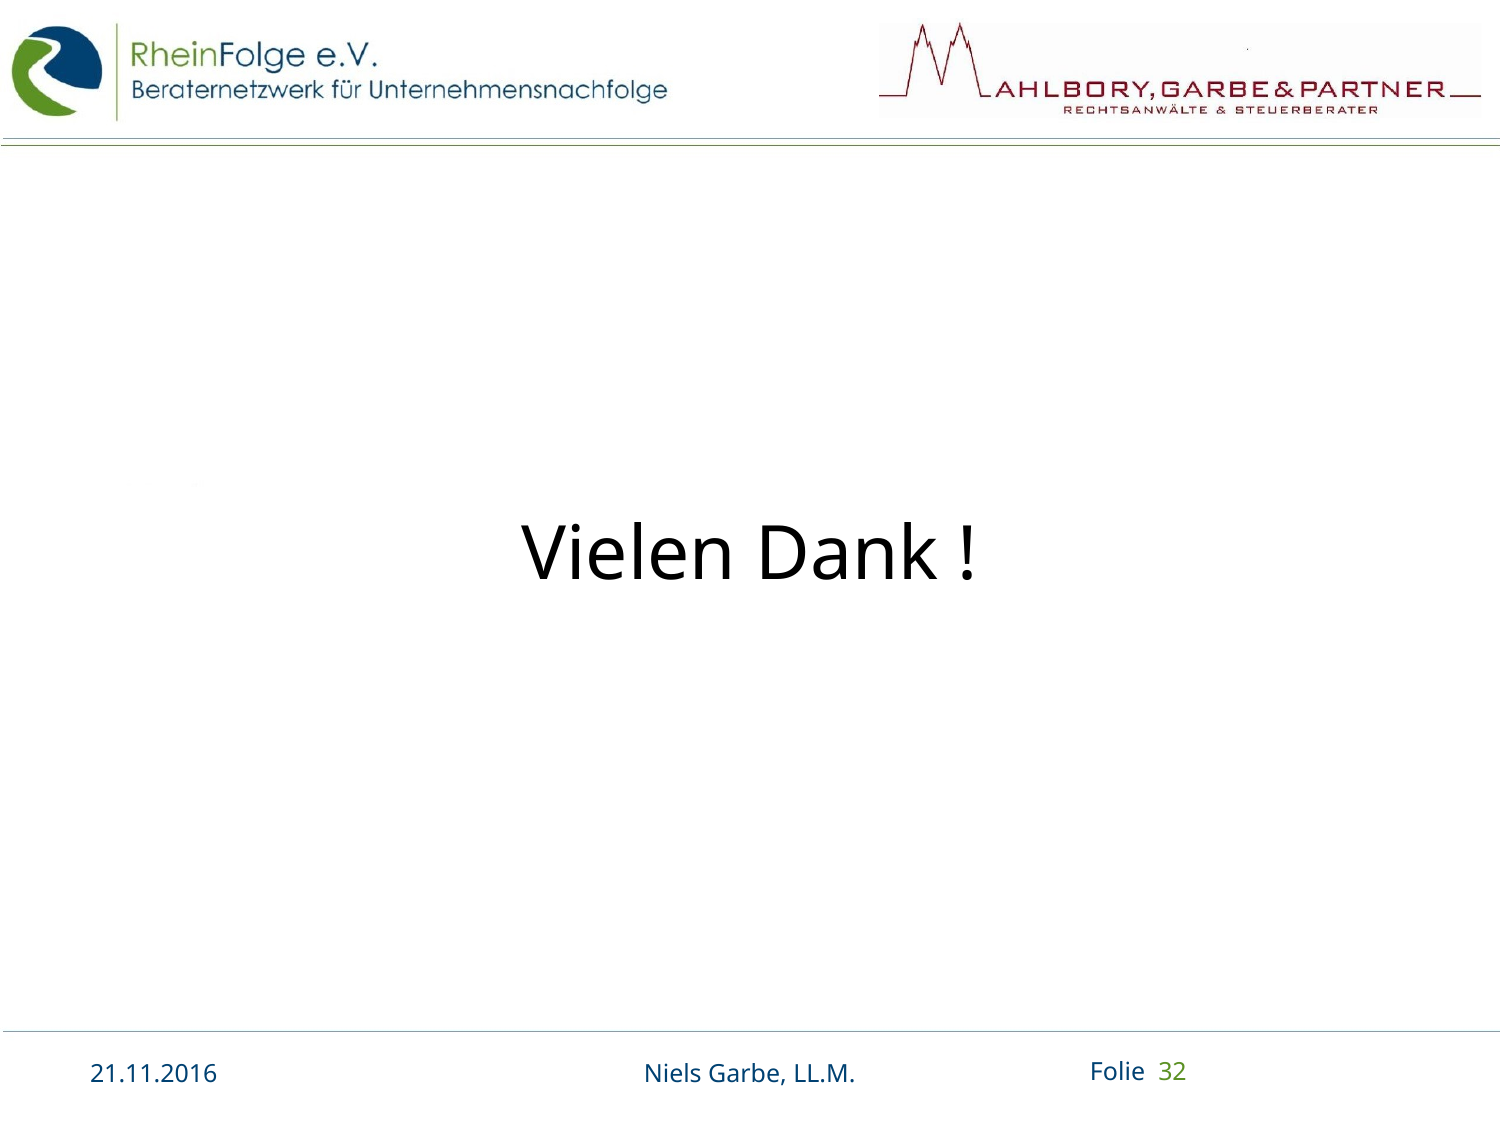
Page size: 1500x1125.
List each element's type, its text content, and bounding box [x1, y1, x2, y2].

text_box Niels Garbe, LL.M. [512, 1042, 988, 1103]
text_box 21.11.2016 [75, 1042, 426, 1103]
title Vielen Dank ! [75, 456, 1426, 644]
text_box Folie ‹Nr.› [1074, 1042, 1426, 1103]
